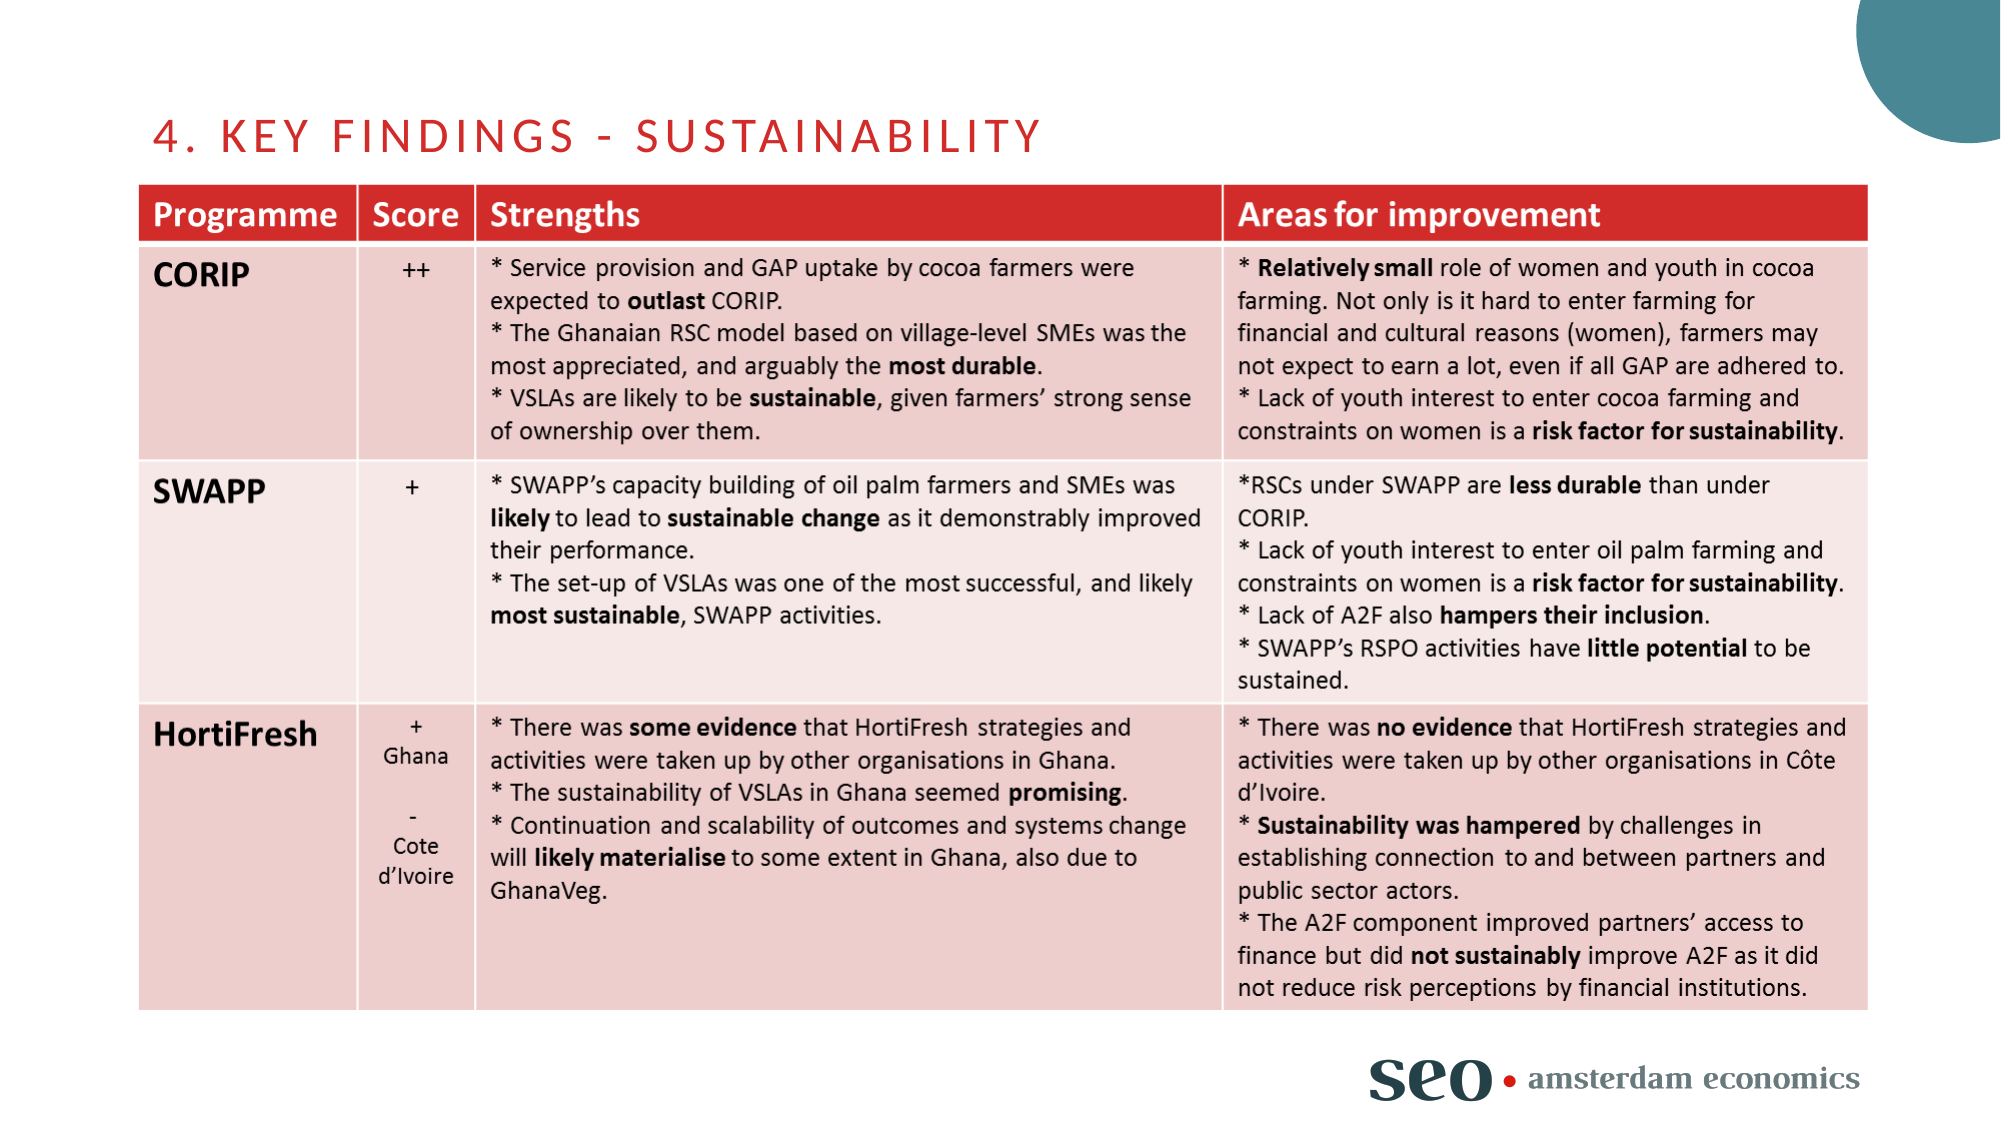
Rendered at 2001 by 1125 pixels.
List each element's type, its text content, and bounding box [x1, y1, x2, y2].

picture [137, 179, 1869, 1021]
text_box 4. key findings - sustainability [137, 101, 1864, 152]
